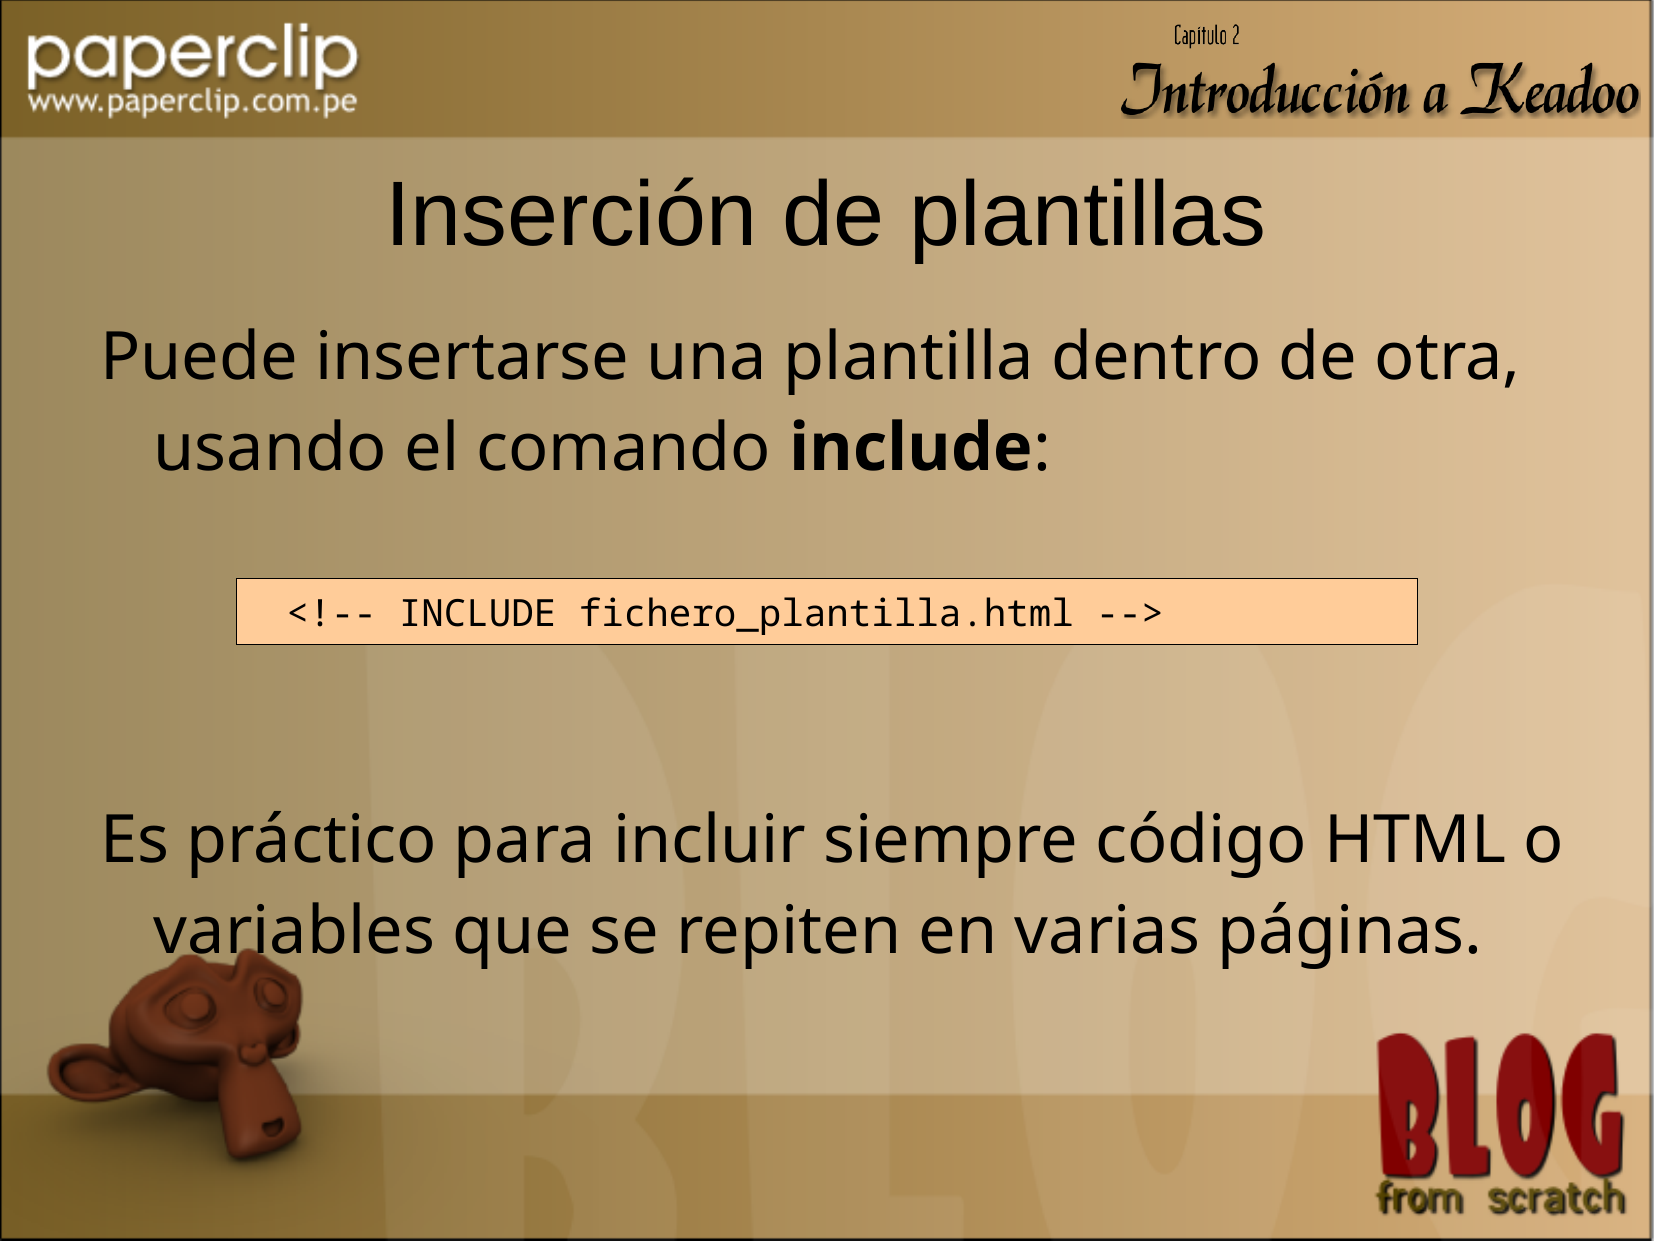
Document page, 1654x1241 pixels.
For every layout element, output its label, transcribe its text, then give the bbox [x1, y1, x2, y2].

picture [0, 0, 1654, 1241]
title Inserción de plantillas [82, 159, 1571, 269]
text_box <!-- INCLUDE fichero_plantilla.html --> [236, 578, 1418, 638]
list Puede insertarse una plantilla dentro de otra, usando el comando include: Es práctico para incluir siempre código HTML o variables que se repiten en varias páginas. [82, 307, 1571, 1062]
